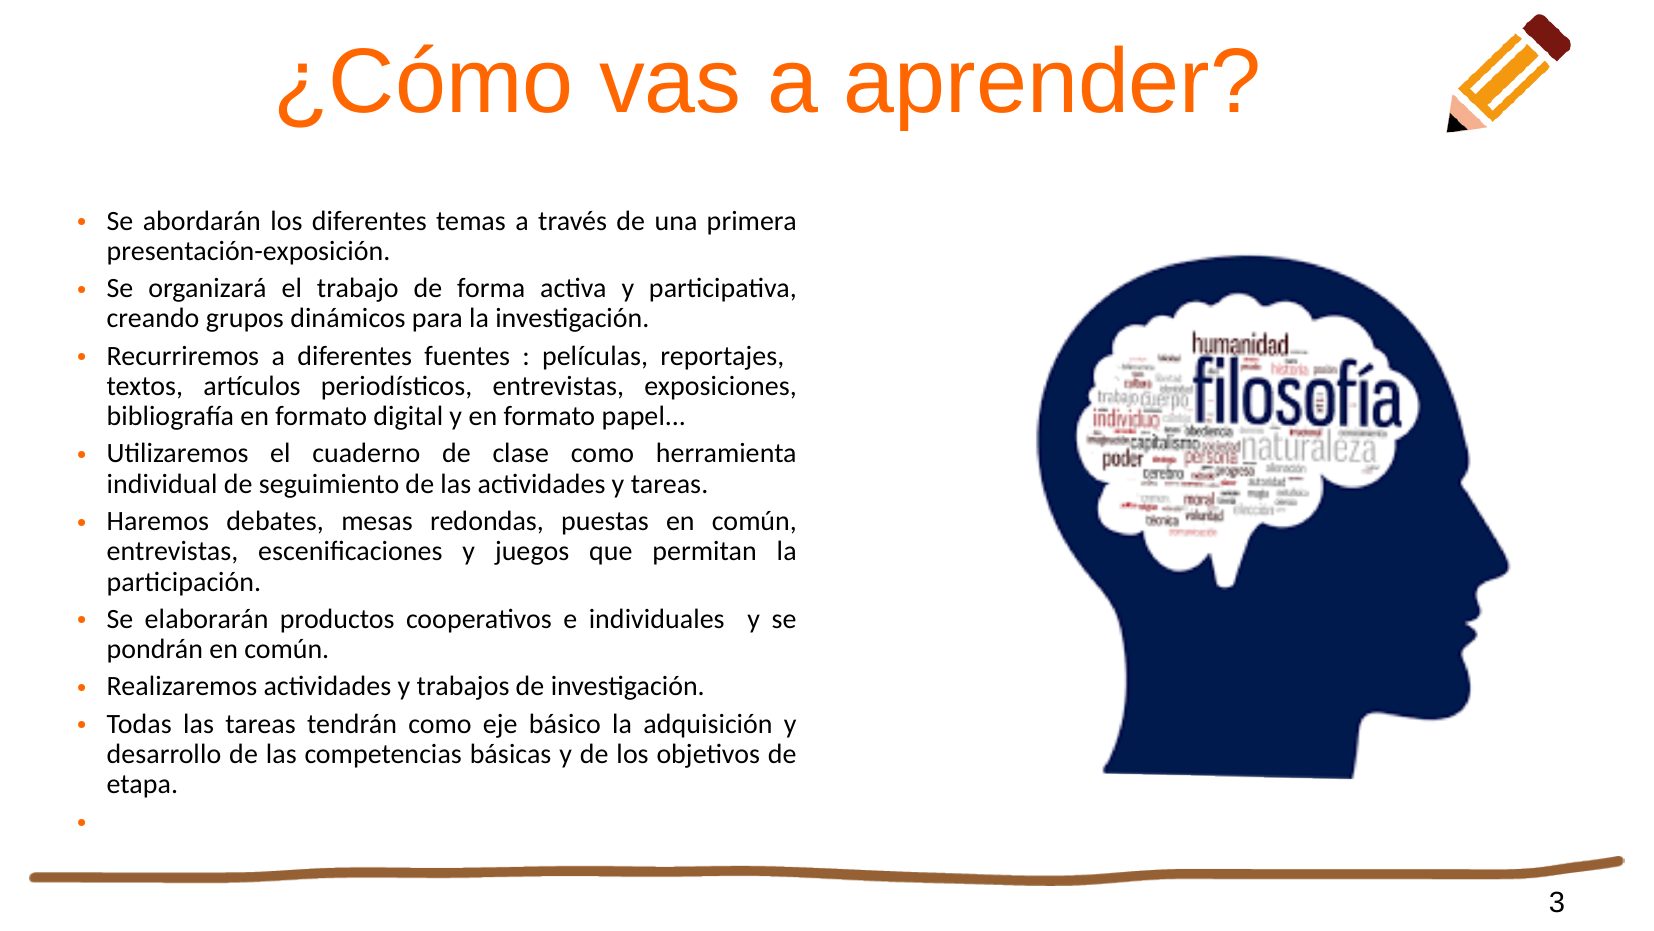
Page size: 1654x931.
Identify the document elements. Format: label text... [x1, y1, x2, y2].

list Se abordarán los diferentes temas a través de una primera presentación-exposición. Se organizará el trabajo de forma activa y participativa, creando grupos dinámicos para la investigación. Recurriremos a diferentes fuentes : películas, reportajes, textos, artículos periodísticos, entrevistas, exposiciones, bibliografía en formato digital y en formato papel... Utilizaremos el cuaderno de clase como herramienta individual de seguimiento de las actividades y tareas. Haremos debates, mesas redondas, puestas en común, entrevistas, escenificaciones y juegos que permitan la participación. Se elaborarán productos cooperativos e individuales y se pondrán en común. Realizaremos actividades y trabajos de investigación. Todas las tareas tendrán como eje básico la adquisición y desarrollo de las competencias básicas y de los objetivos de etapa. [76, 206, 798, 827]
picture [29, 856, 1625, 886]
picture [1003, 239, 1536, 783]
picture [1446, 14, 1571, 133]
title ¿Cómo vas a aprender? [88, 29, 1447, 133]
